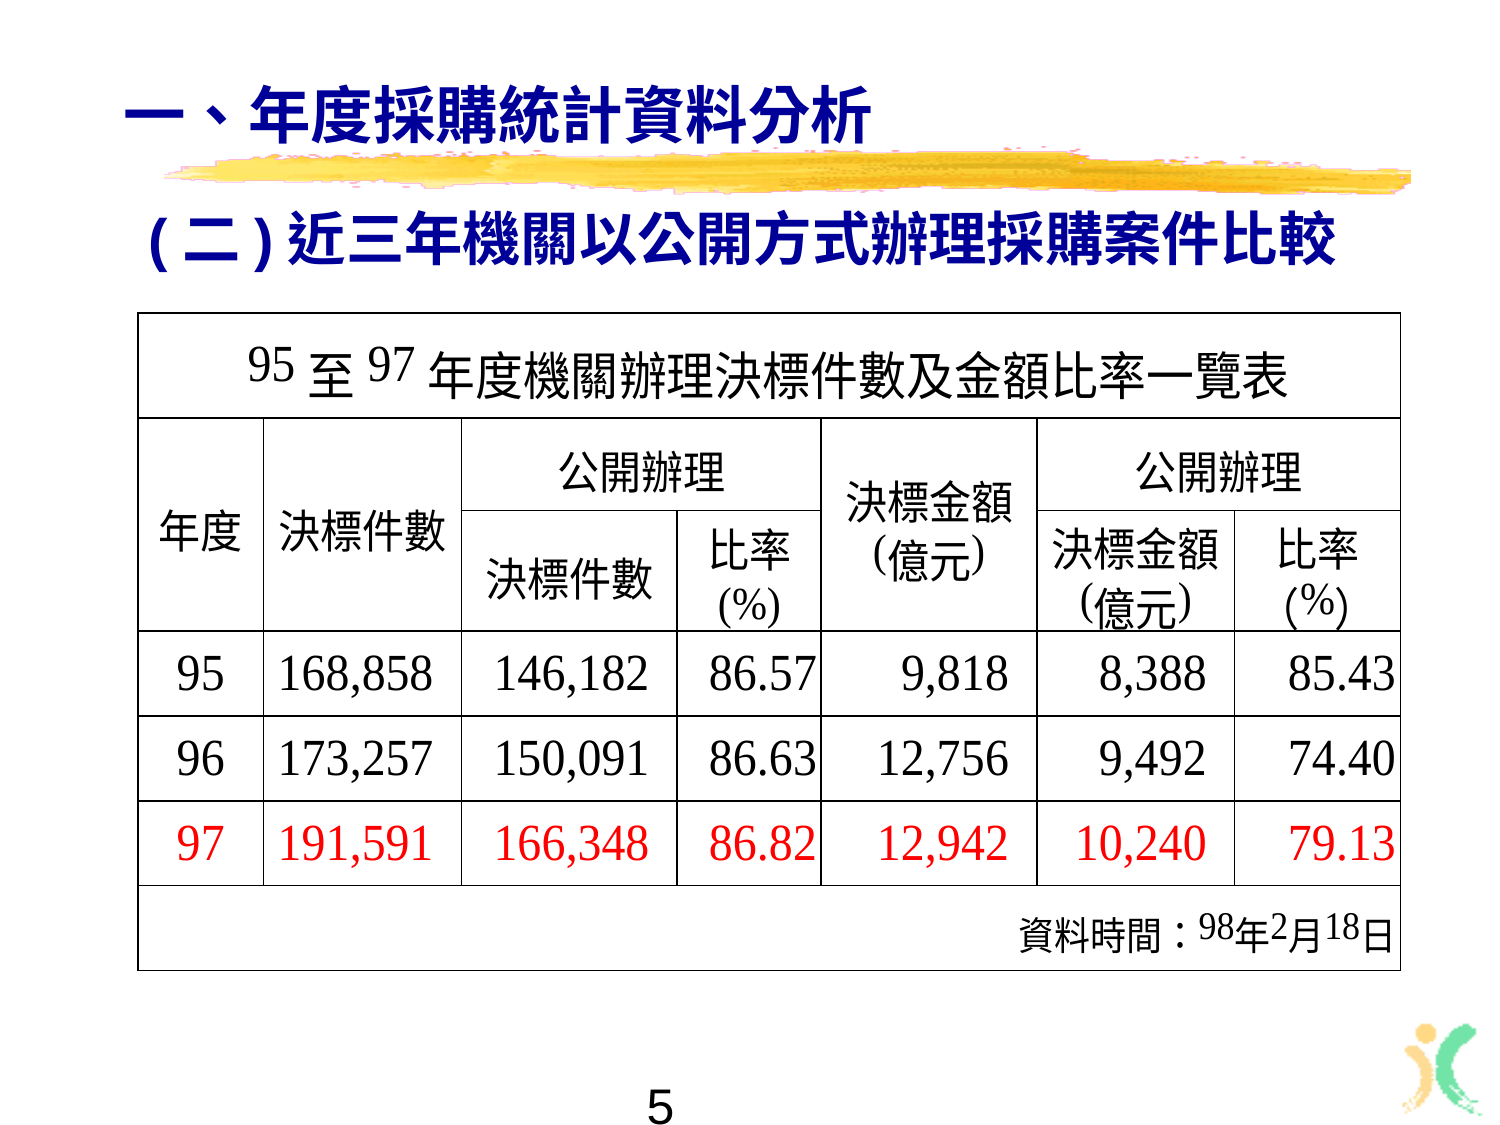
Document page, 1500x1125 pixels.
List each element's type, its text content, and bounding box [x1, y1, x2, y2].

text_box 一、年度採購統計資料分析 [41, 68, 956, 159]
chart [40, 312, 1440, 1017]
picture [164, 141, 1411, 205]
text_box (二)近三年機關以公開方式辦理採購案件比較 [103, 193, 1382, 280]
